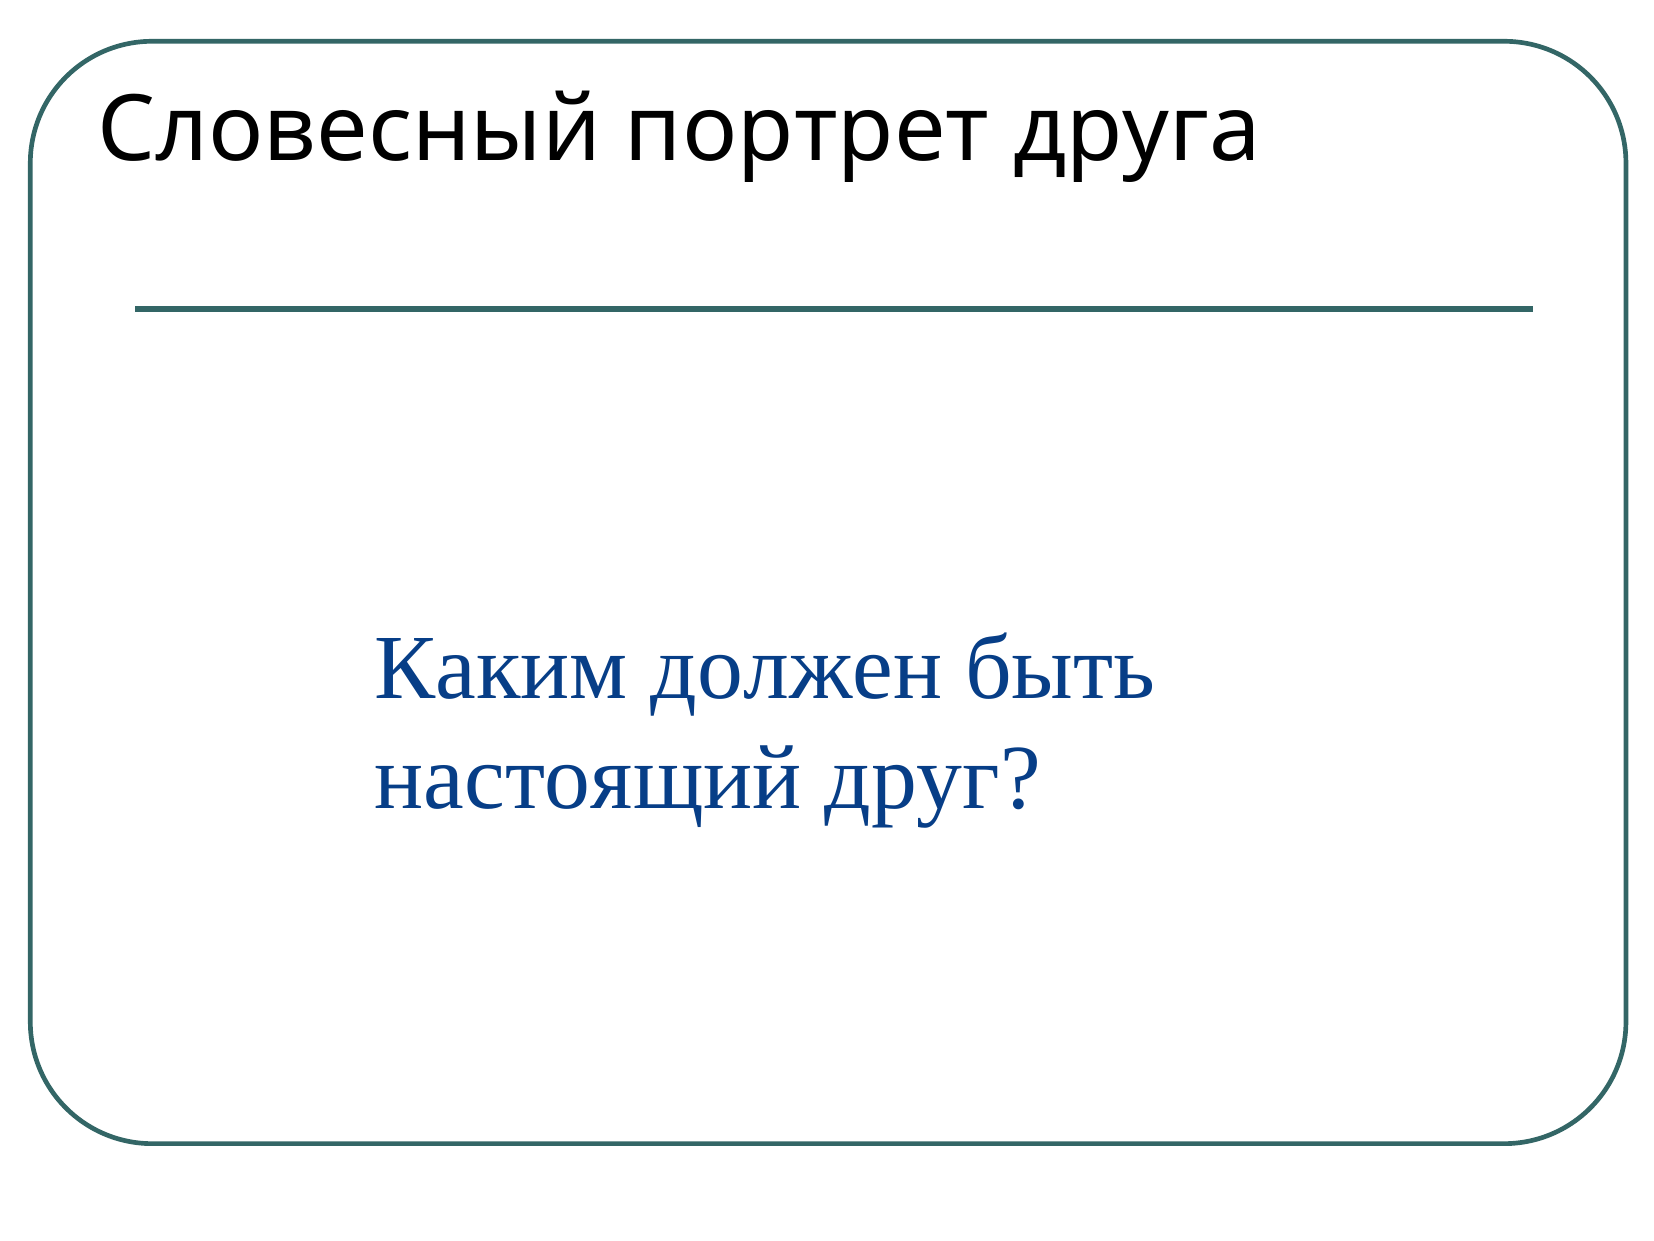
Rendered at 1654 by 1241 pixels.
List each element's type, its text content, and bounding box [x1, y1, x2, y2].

list Каким должен быть настоящий друг? [157, 483, 1498, 1108]
title Словесный портрет друга [82, 61, 1571, 288]
